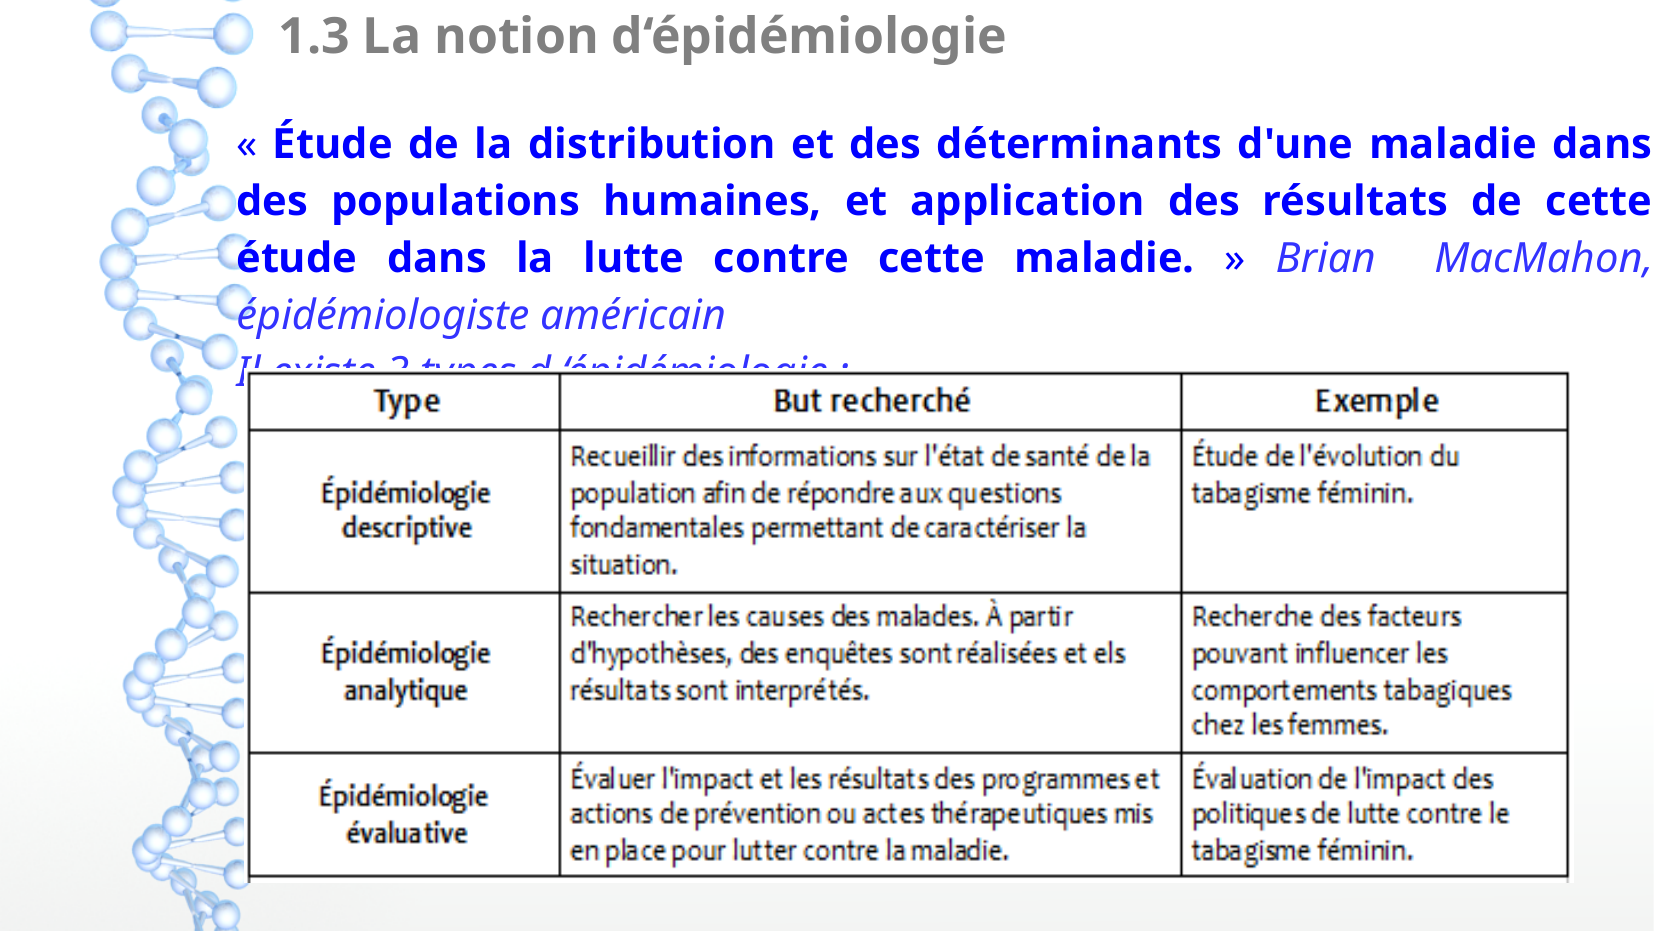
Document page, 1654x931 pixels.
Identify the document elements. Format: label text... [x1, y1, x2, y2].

list « Étude de la distribution et des déterminants d'une maladie dans des populations humaines, et application des résultats de cette étude dans la lutte contre cette maladie. » Brian MacMahon, épidémiologiste américain Il existe 3 types d ‘épidémiologie : [165, 113, 1654, 653]
title 1.3 La notion d‘épidémiologie [265, 0, 1595, 57]
picture [0, 0, 1654, 931]
